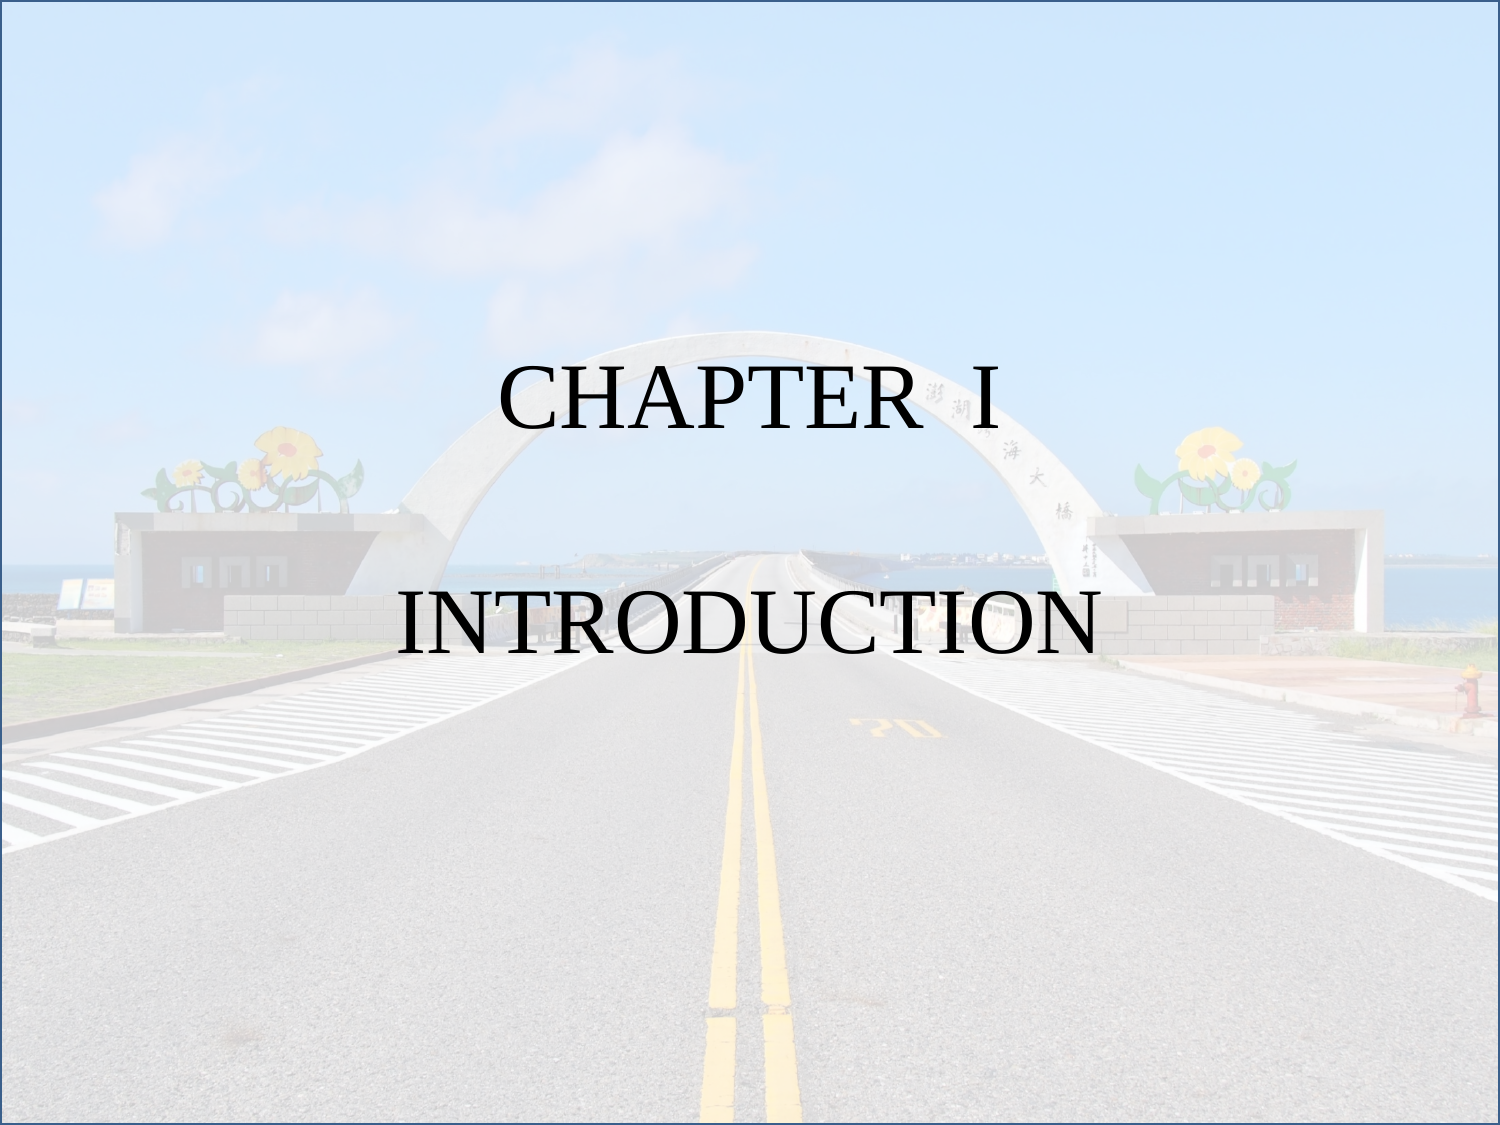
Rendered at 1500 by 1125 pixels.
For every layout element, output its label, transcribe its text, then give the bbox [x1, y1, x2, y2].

text_box [0, 0, 1500, 1125]
title CHAPTER I INTRODUCTION [112, 278, 1388, 728]
